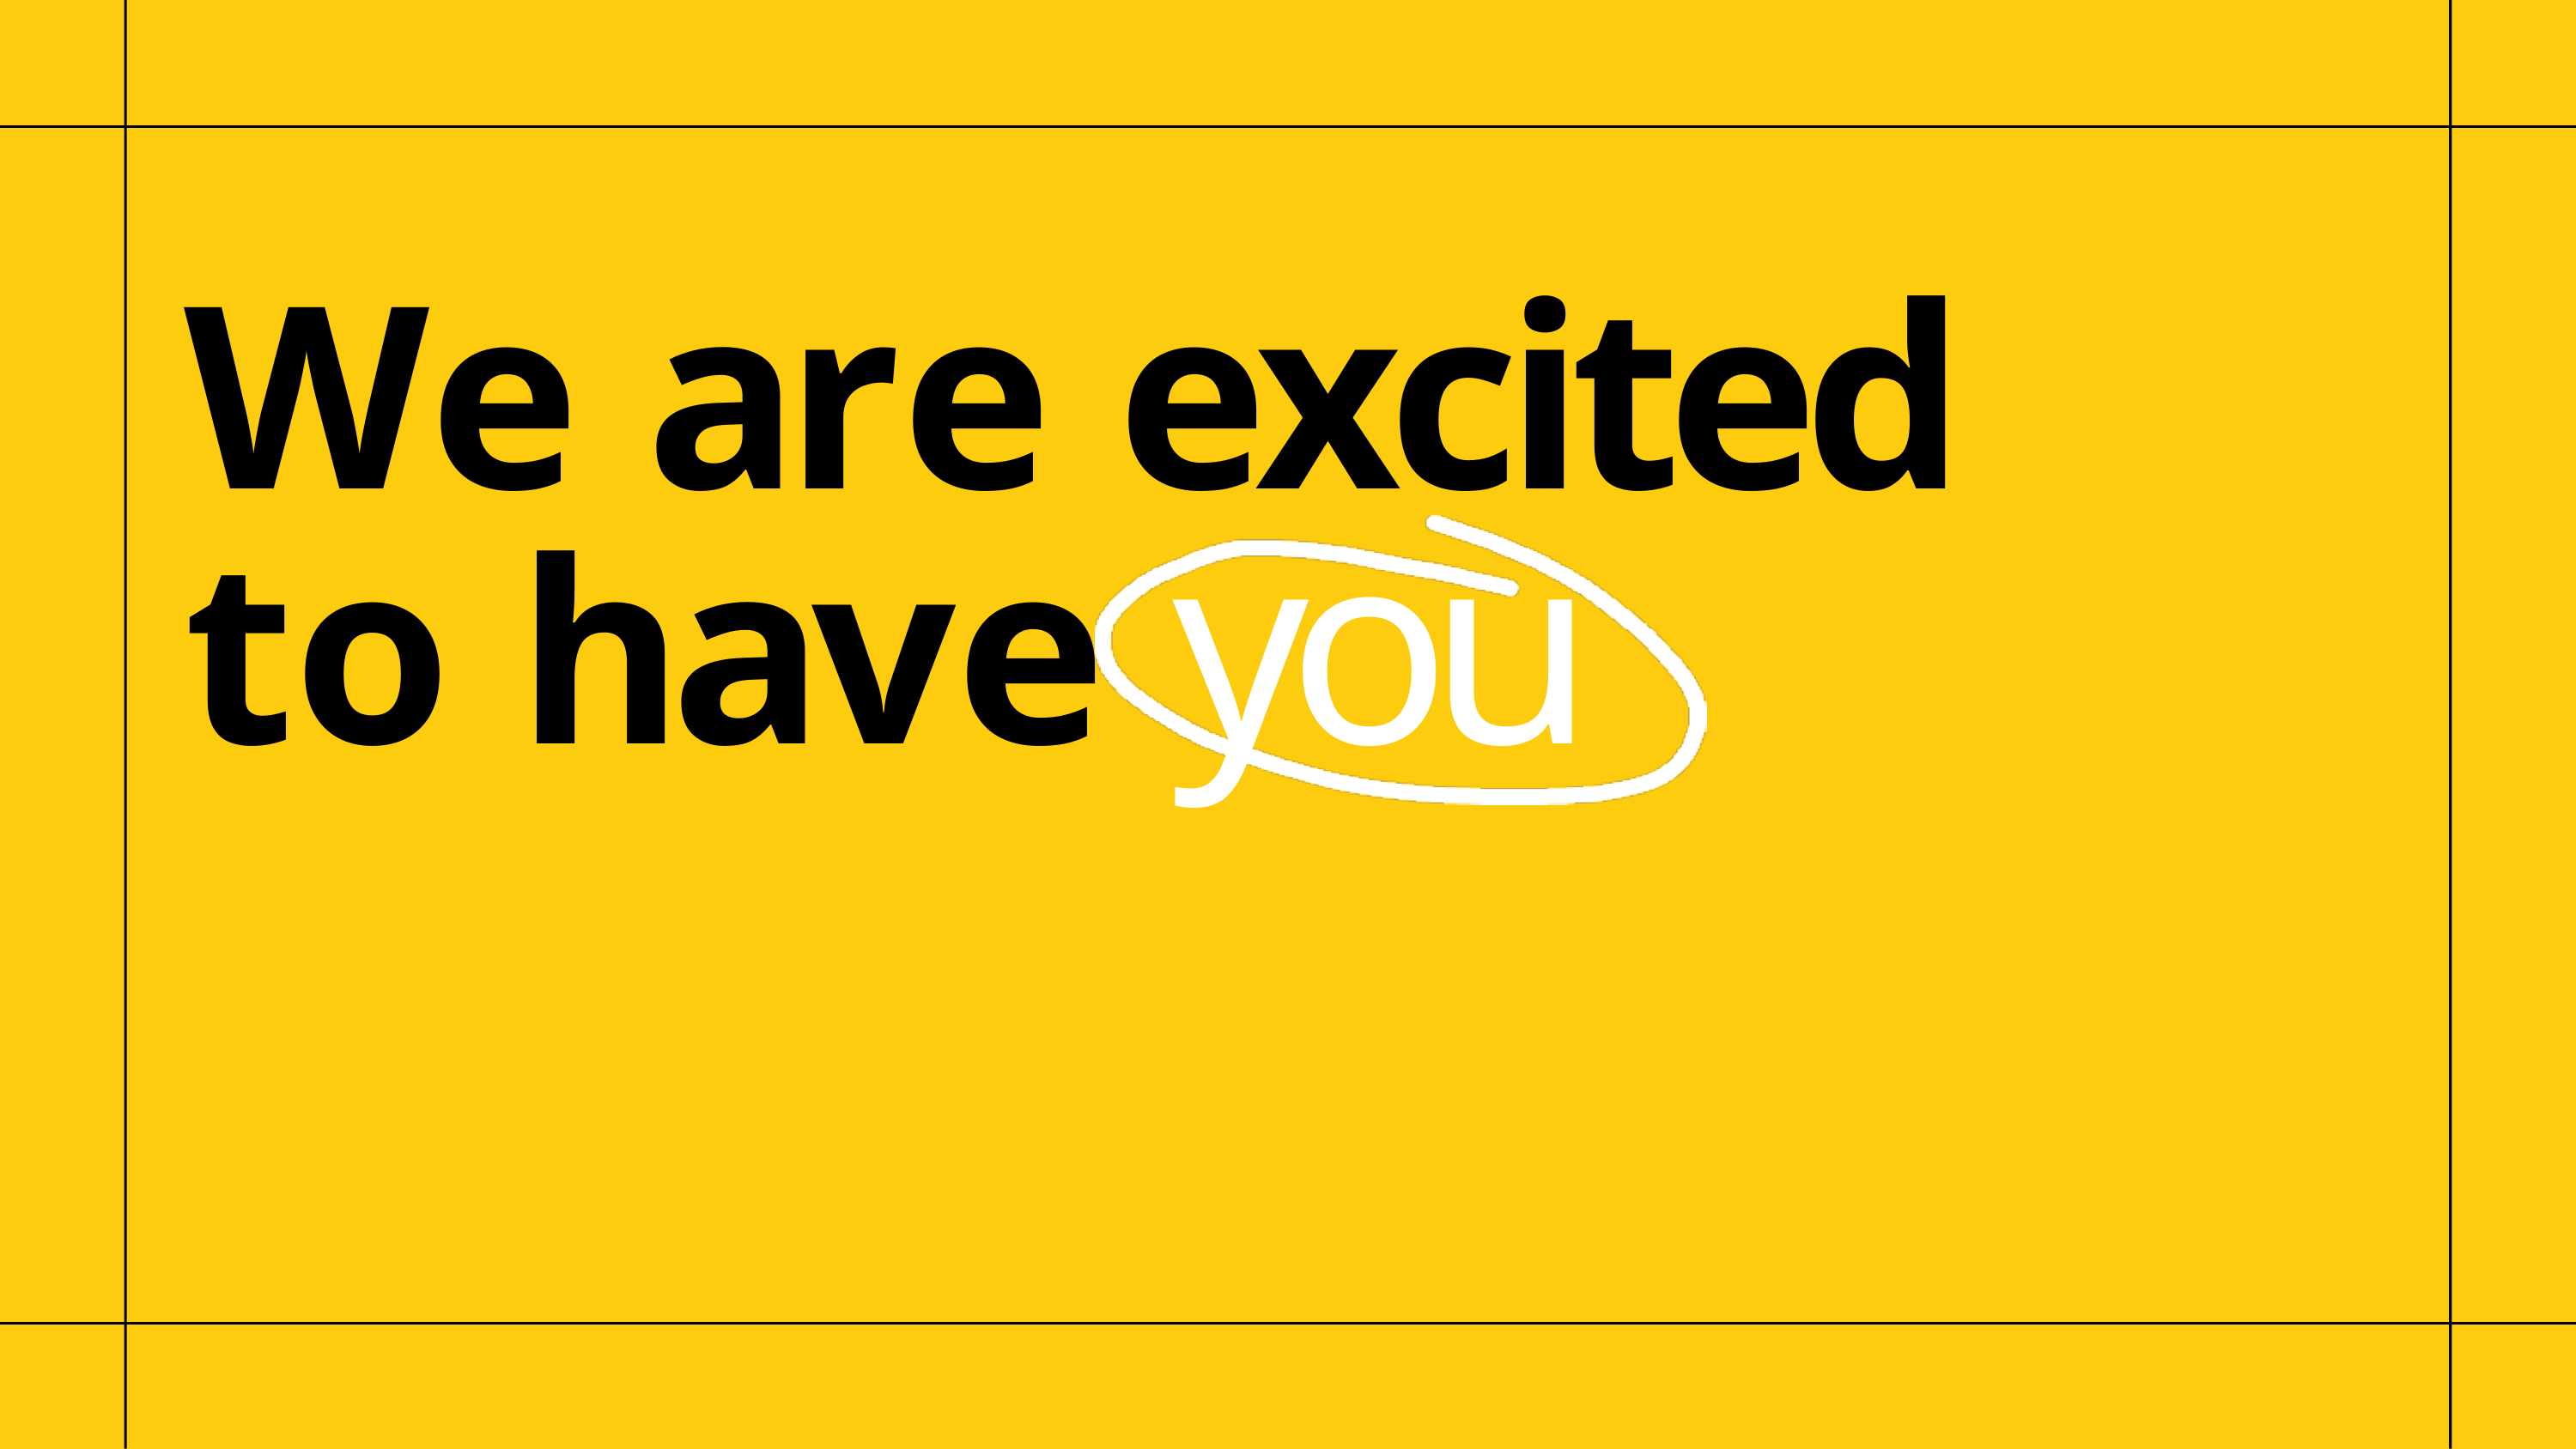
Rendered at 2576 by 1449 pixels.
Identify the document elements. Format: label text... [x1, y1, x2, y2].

title We are excited to have you [182, 229, 2062, 1040]
